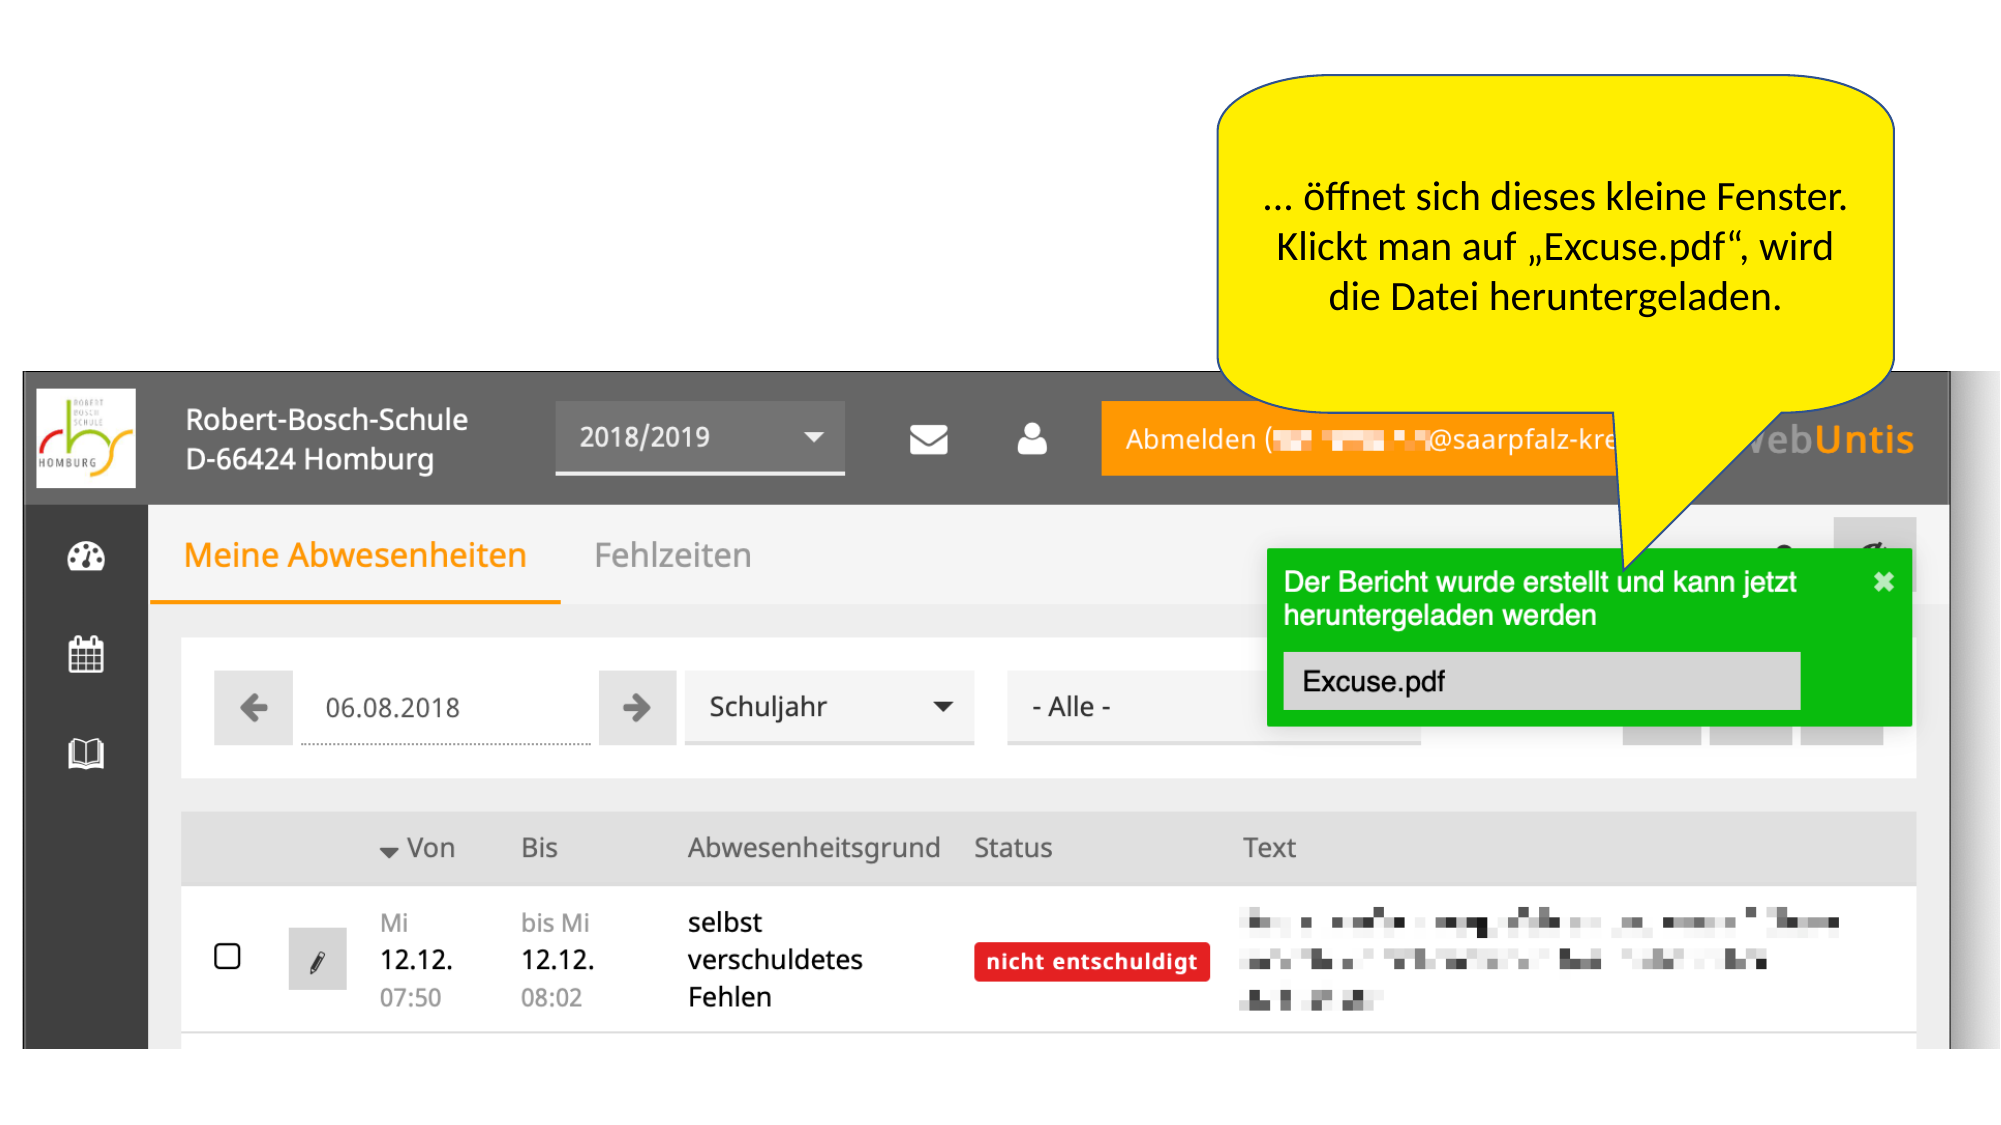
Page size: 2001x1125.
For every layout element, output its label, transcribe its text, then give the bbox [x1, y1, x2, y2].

text_box ... öffnet sich dieses kleine Fenster. Klickt man auf „Excuse.pdf“, wird die Datei heruntergeladen. [1217, 75, 1894, 571]
picture [22, 371, 2000, 1049]
